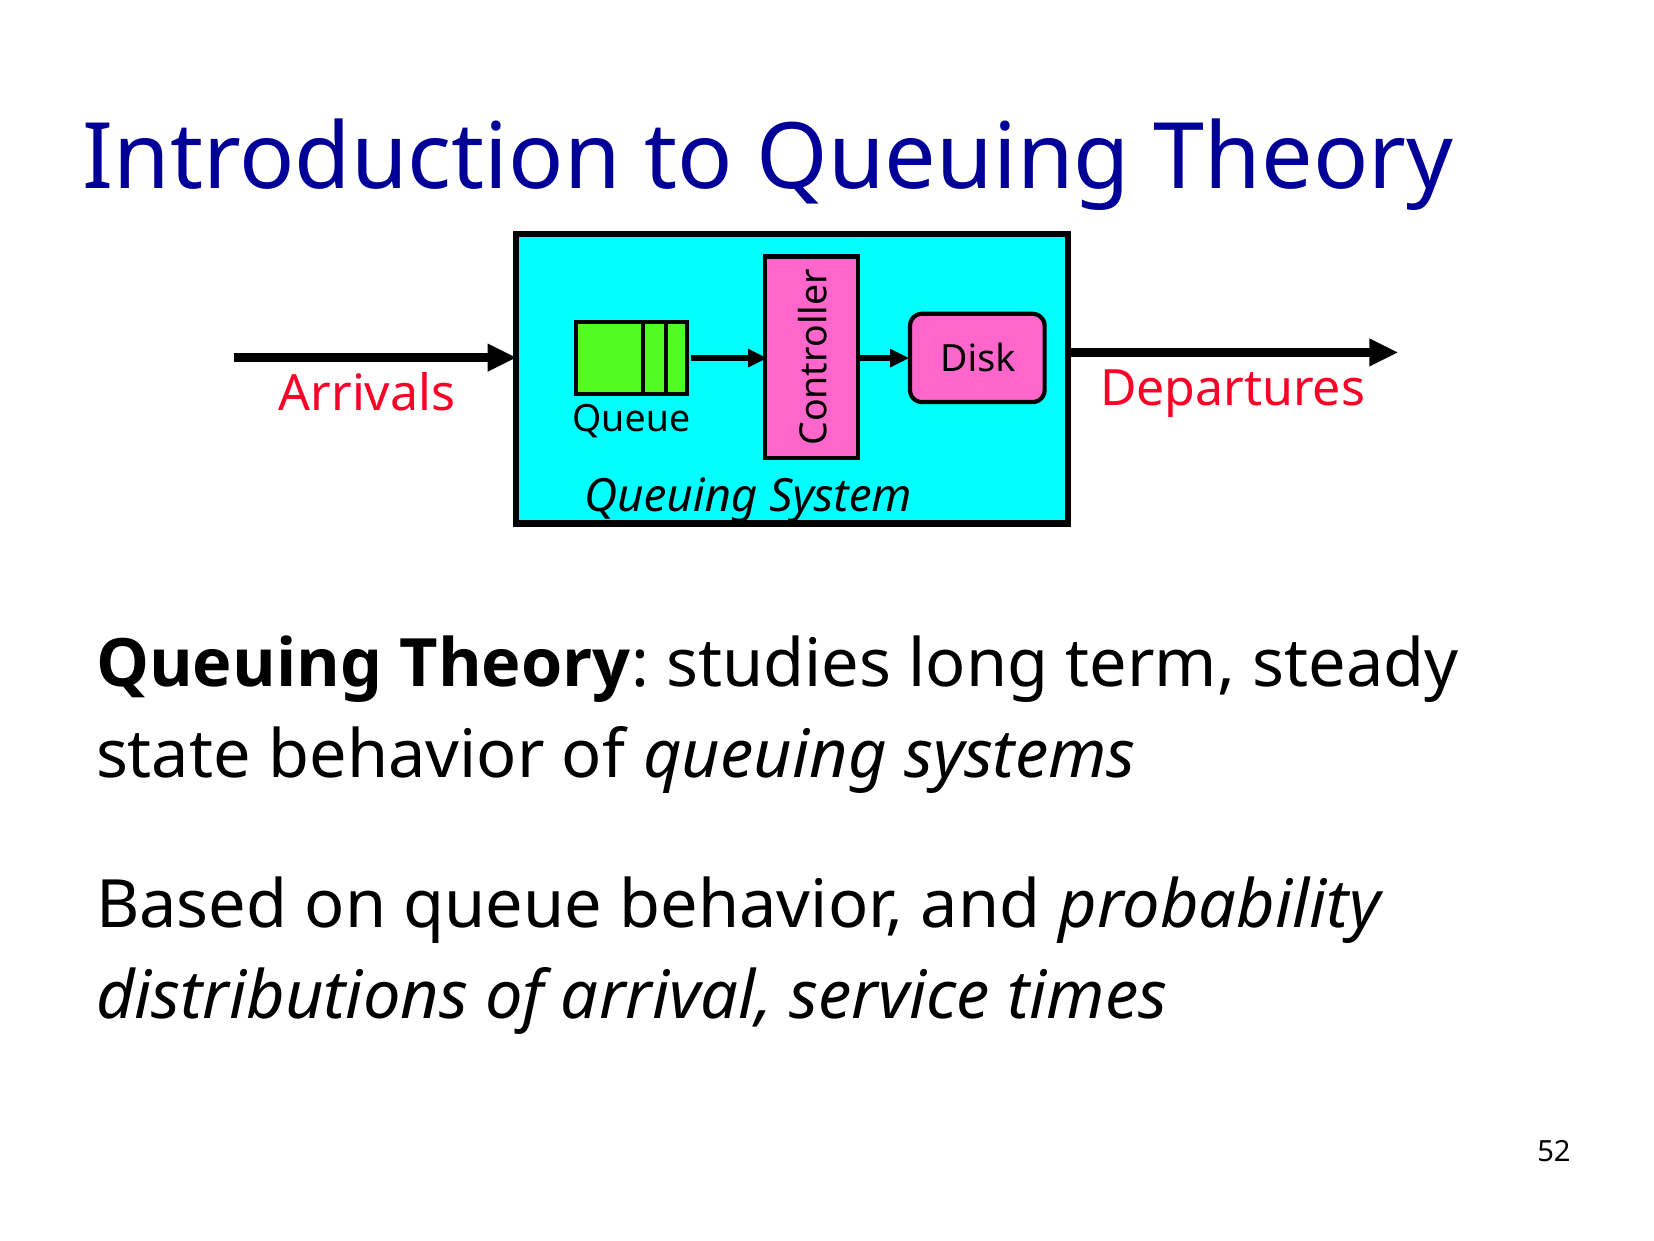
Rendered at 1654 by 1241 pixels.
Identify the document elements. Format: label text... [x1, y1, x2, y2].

text_box Disk [929, 336, 1026, 384]
text_box Controller [765, 256, 858, 458]
text_box Arrivals [263, 362, 471, 428]
text_box Queuing System [592, 482, 611, 508]
text_box Queue [561, 396, 701, 482]
text_box Departures [1085, 357, 1381, 423]
text_box [858, 257, 1069, 524]
text_box Queuing System [569, 457, 1002, 528]
list Queuing Theory: studies long term, steady state behavior of queuing systems Based on queue behavior, and probability distributions of arrival, service times [60, 615, 1571, 1096]
text_box [515, 257, 765, 524]
title Introduction to Queuing Theory [82, 49, 1571, 257]
